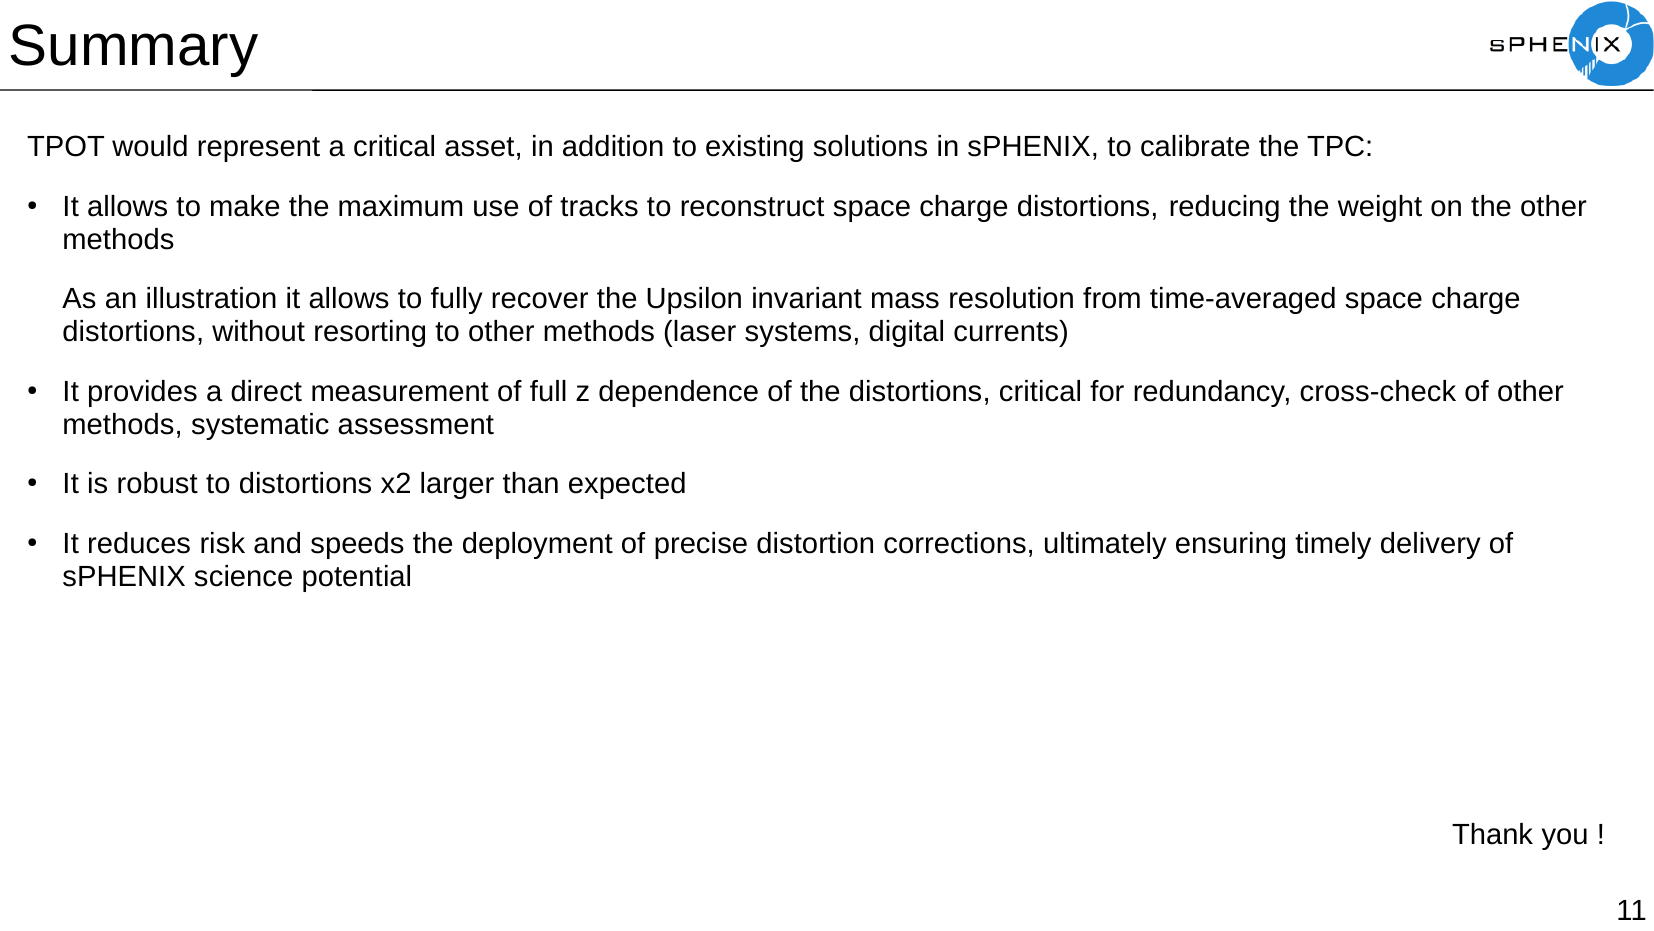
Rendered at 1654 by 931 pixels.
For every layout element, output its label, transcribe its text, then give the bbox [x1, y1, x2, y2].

text_box TPOT would represent a critical asset, in addition to existing solutions in sPHENIX, to calibrate the TPC: It allows to make the maximum use of tracks to reconstruct space charge distortions, reducing the weight on the other methods As an illustration it allows to fully recover the Upsilon invariant mass resolution from time-averaged space charge distortions, without resorting to other methods (laser systems, digital currents) It provides a direct measurement of full z dependence of the distortions, critical for redundancy, cross-check of other methods, systematic assessment It is robust to distortions x2 larger than expected It reduces risk and speeds the deployment of precise distortion corrections, ultimately ensuring timely delivery of sPHENIX science potential [12, 122, 1639, 601]
title Summary [0, 0, 1654, 91]
text_box Thank you ! [1437, 810, 1621, 859]
